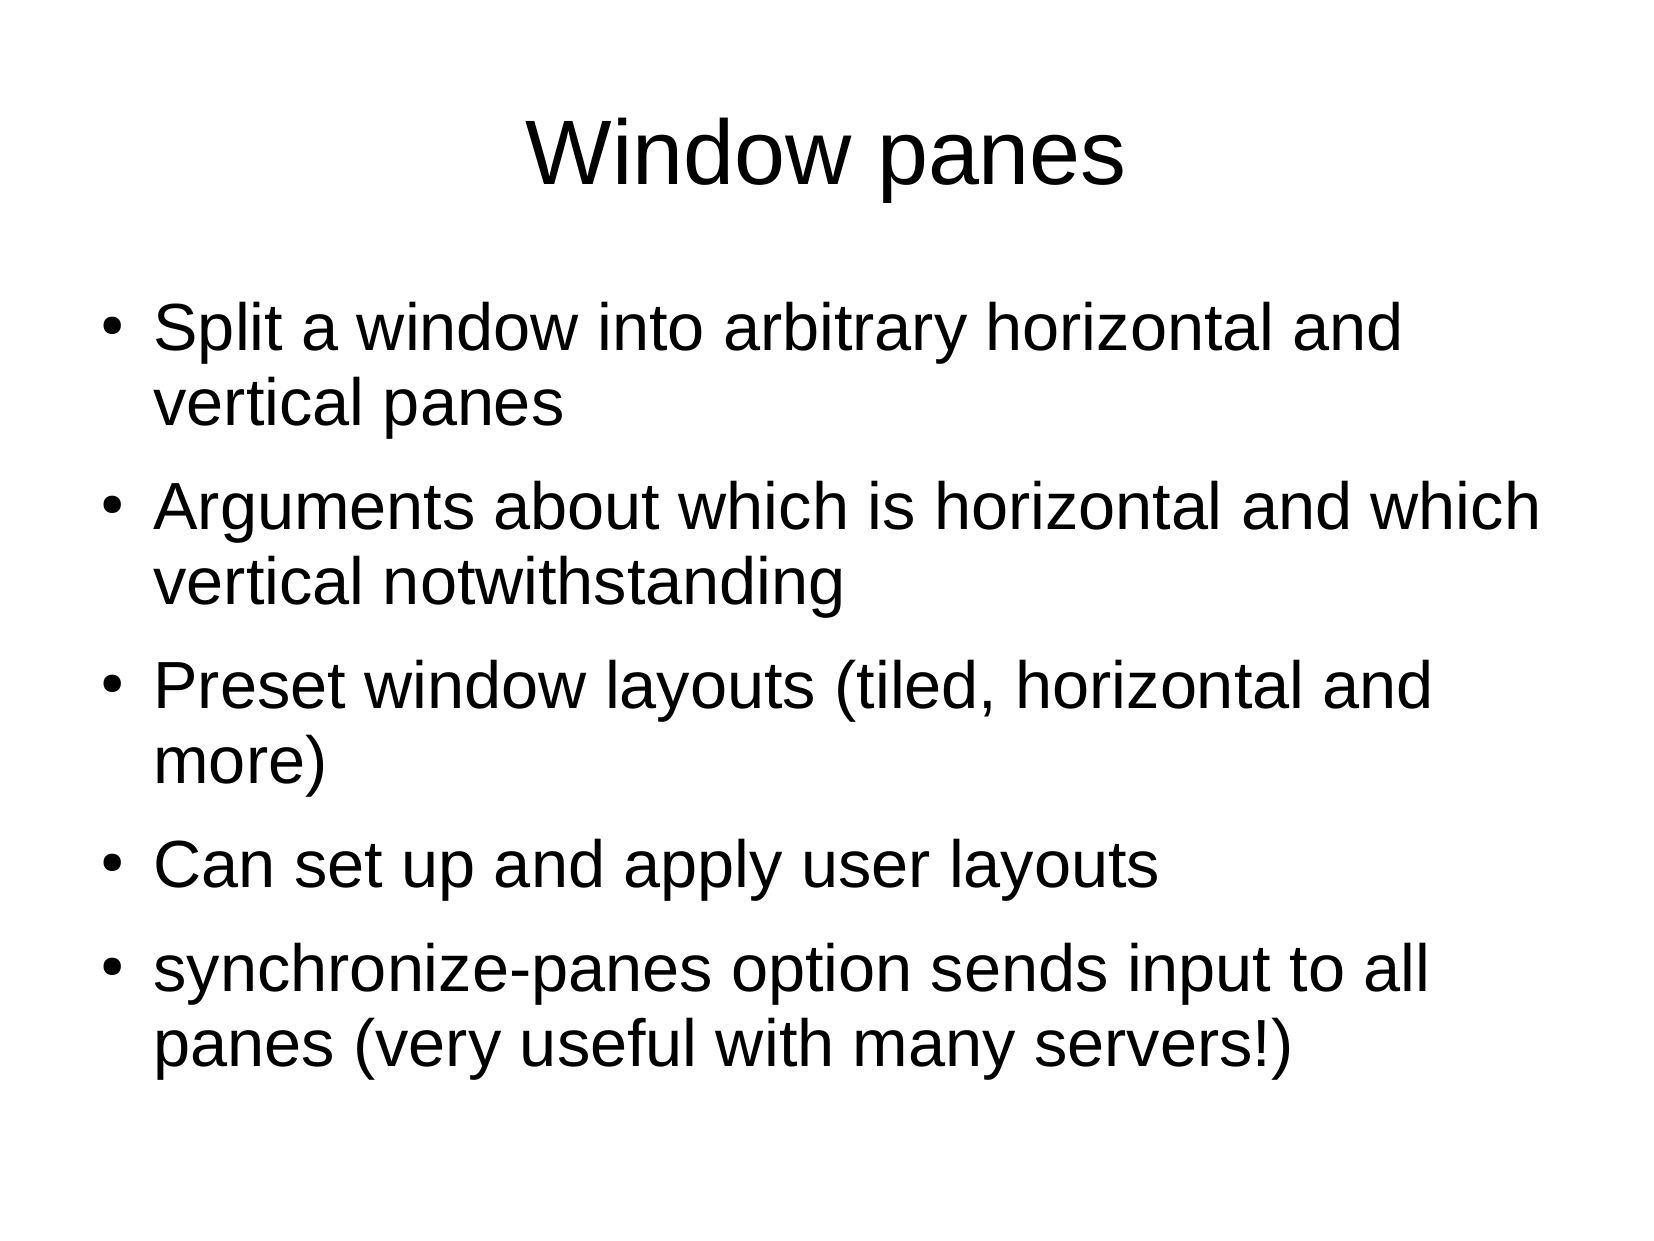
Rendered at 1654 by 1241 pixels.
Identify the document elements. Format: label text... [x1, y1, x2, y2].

list Split a window into arbitrary horizontal and vertical panes Arguments about which is horizontal and which vertical notwithstanding Preset window layouts (tiled, horizontal and more) Can set up and apply user layouts synchronize-panes option sends input to all panes (very useful with many servers!) [82, 290, 1571, 1109]
title Window panes [82, 49, 1571, 257]
